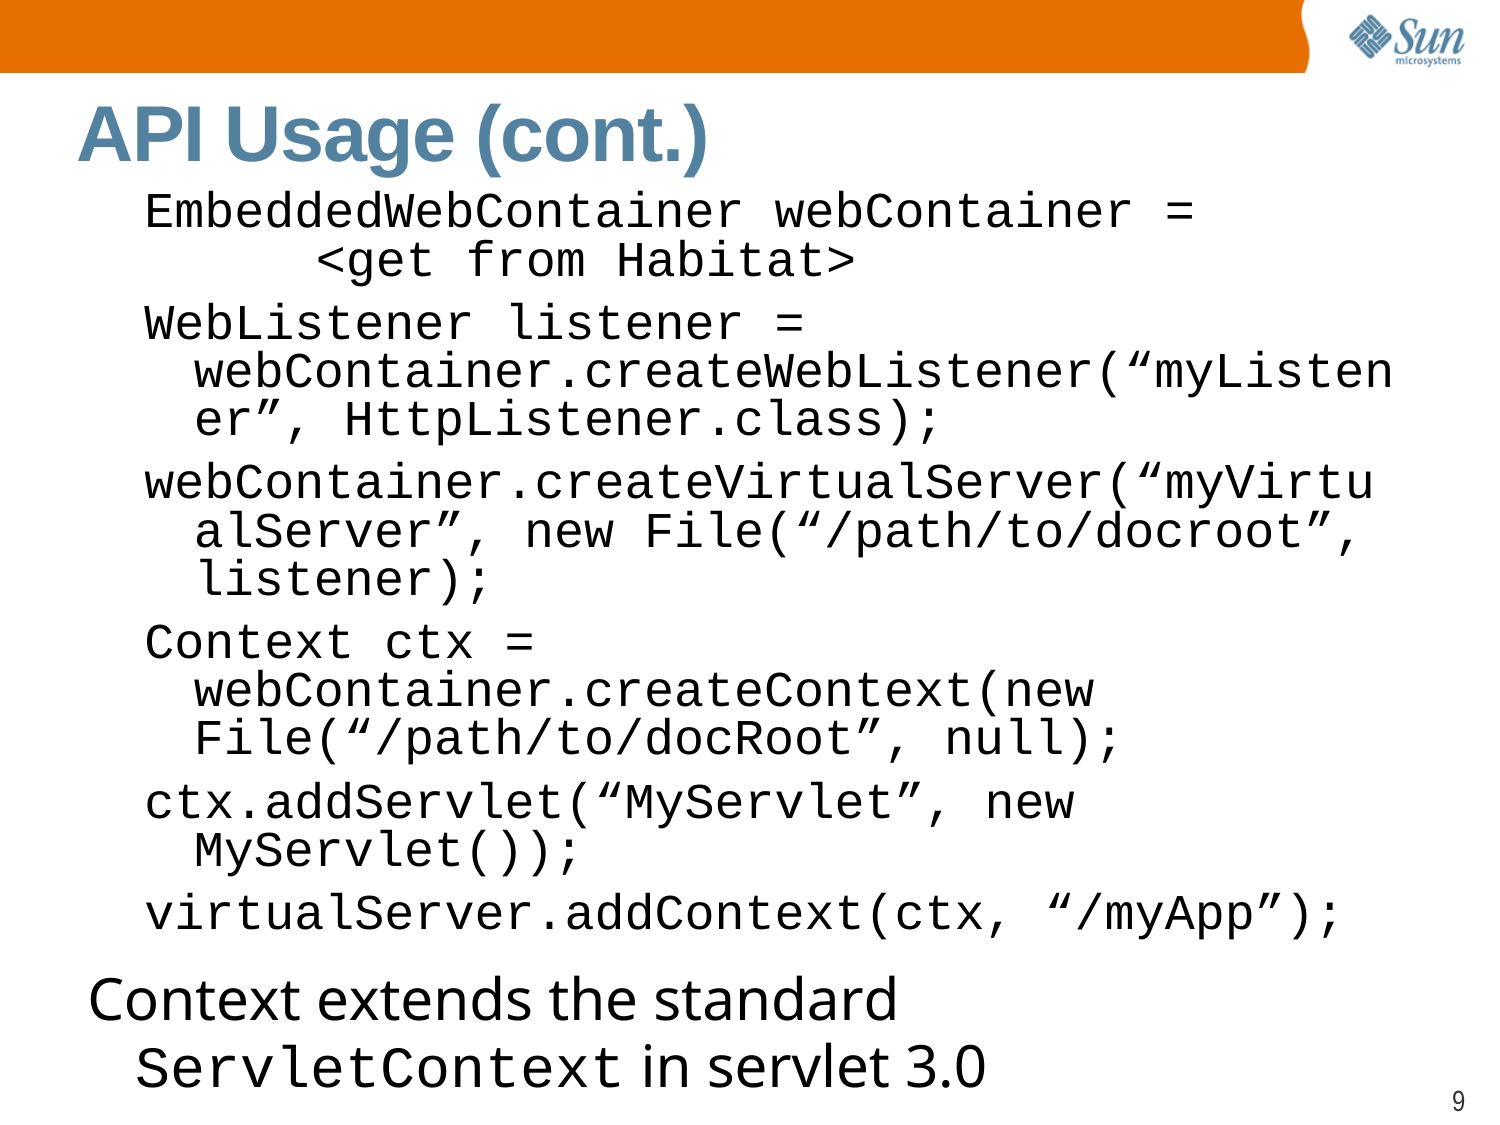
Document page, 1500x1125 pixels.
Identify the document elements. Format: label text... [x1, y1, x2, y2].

list EmbeddedWebContainer webContainer = <get from Habitat> WebListener listener = webContainer.createWebListener(“myListener”, HttpListener.class); webContainer.createVirtualServer(“myVirtualServer”, new File(“/path/to/docroot”, listener); Context ctx = webContainer.createContext(new File(“/path/to/docRoot”, null); ctx.addServlet(“MyServlet”, new MyServlet()); virtualServer.addContext(ctx, “/myApp”); Context extends the standard ServletContext in servlet 3.0 [67, 189, 1405, 1093]
title API Usage (cont.) [76, 97, 1439, 202]
picture [0, 0, 1500, 73]
